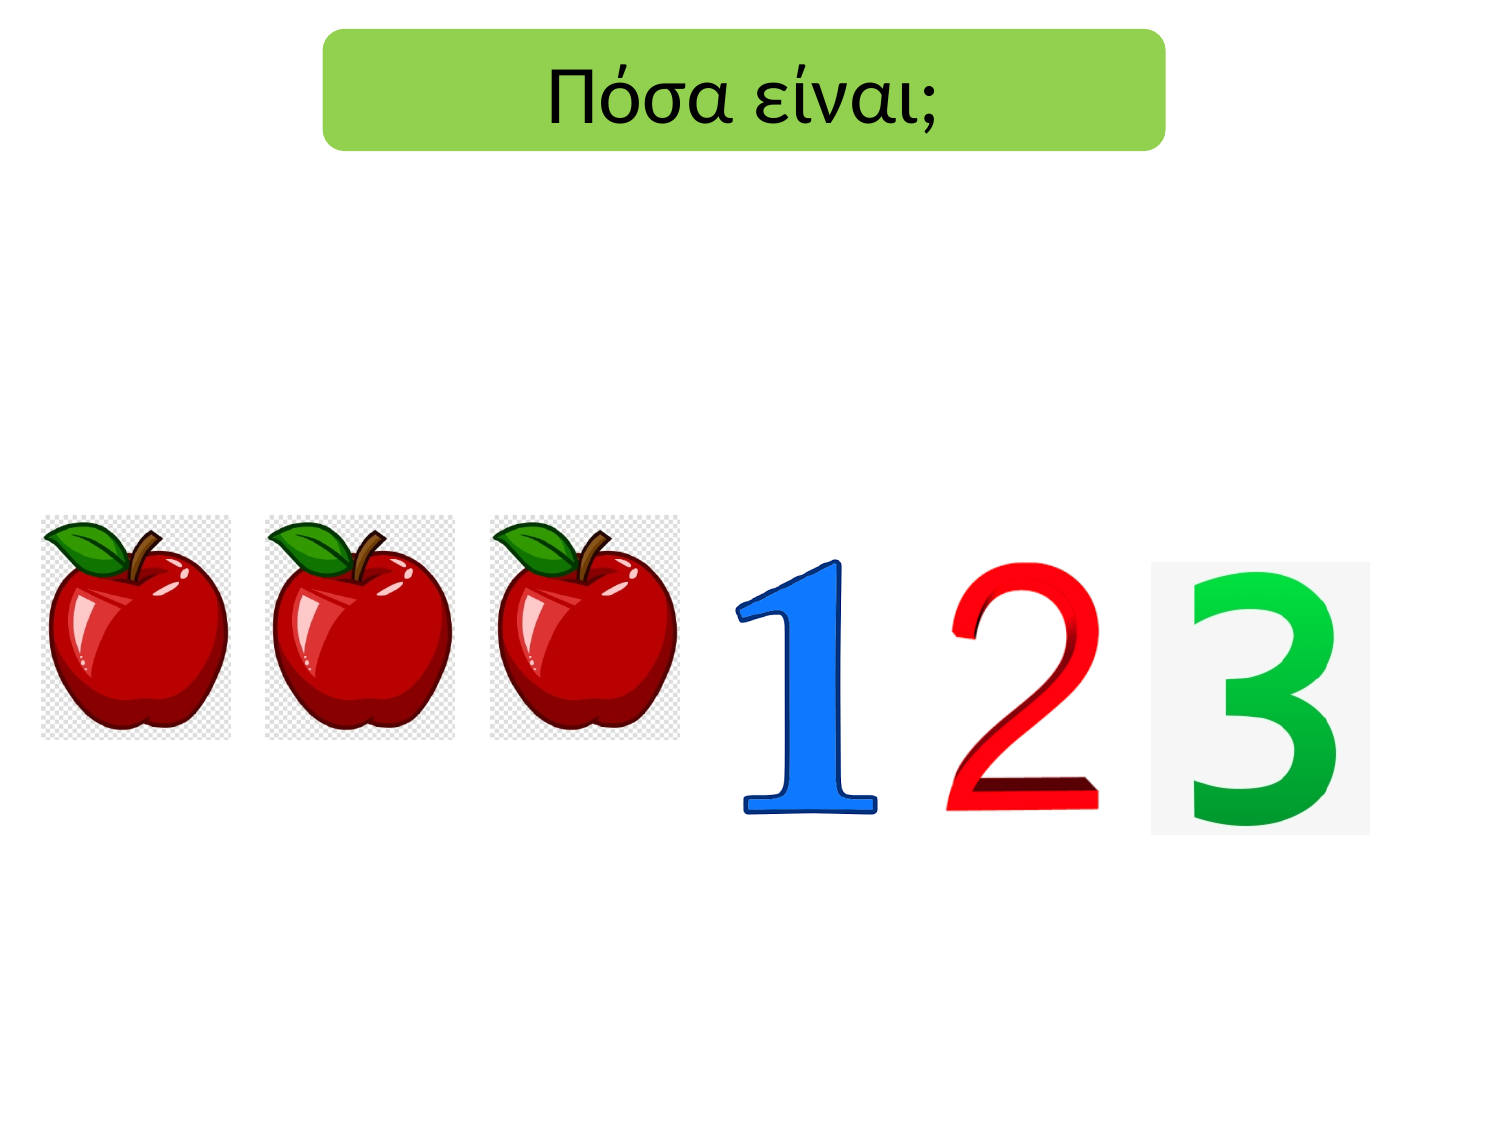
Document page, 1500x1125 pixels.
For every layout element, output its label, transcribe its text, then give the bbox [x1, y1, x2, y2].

text_box Πόσα είναι; [324, 30, 1164, 149]
picture [891, 550, 1370, 835]
picture [41, 515, 231, 740]
picture [726, 550, 886, 823]
picture [490, 515, 680, 740]
picture [265, 515, 455, 740]
